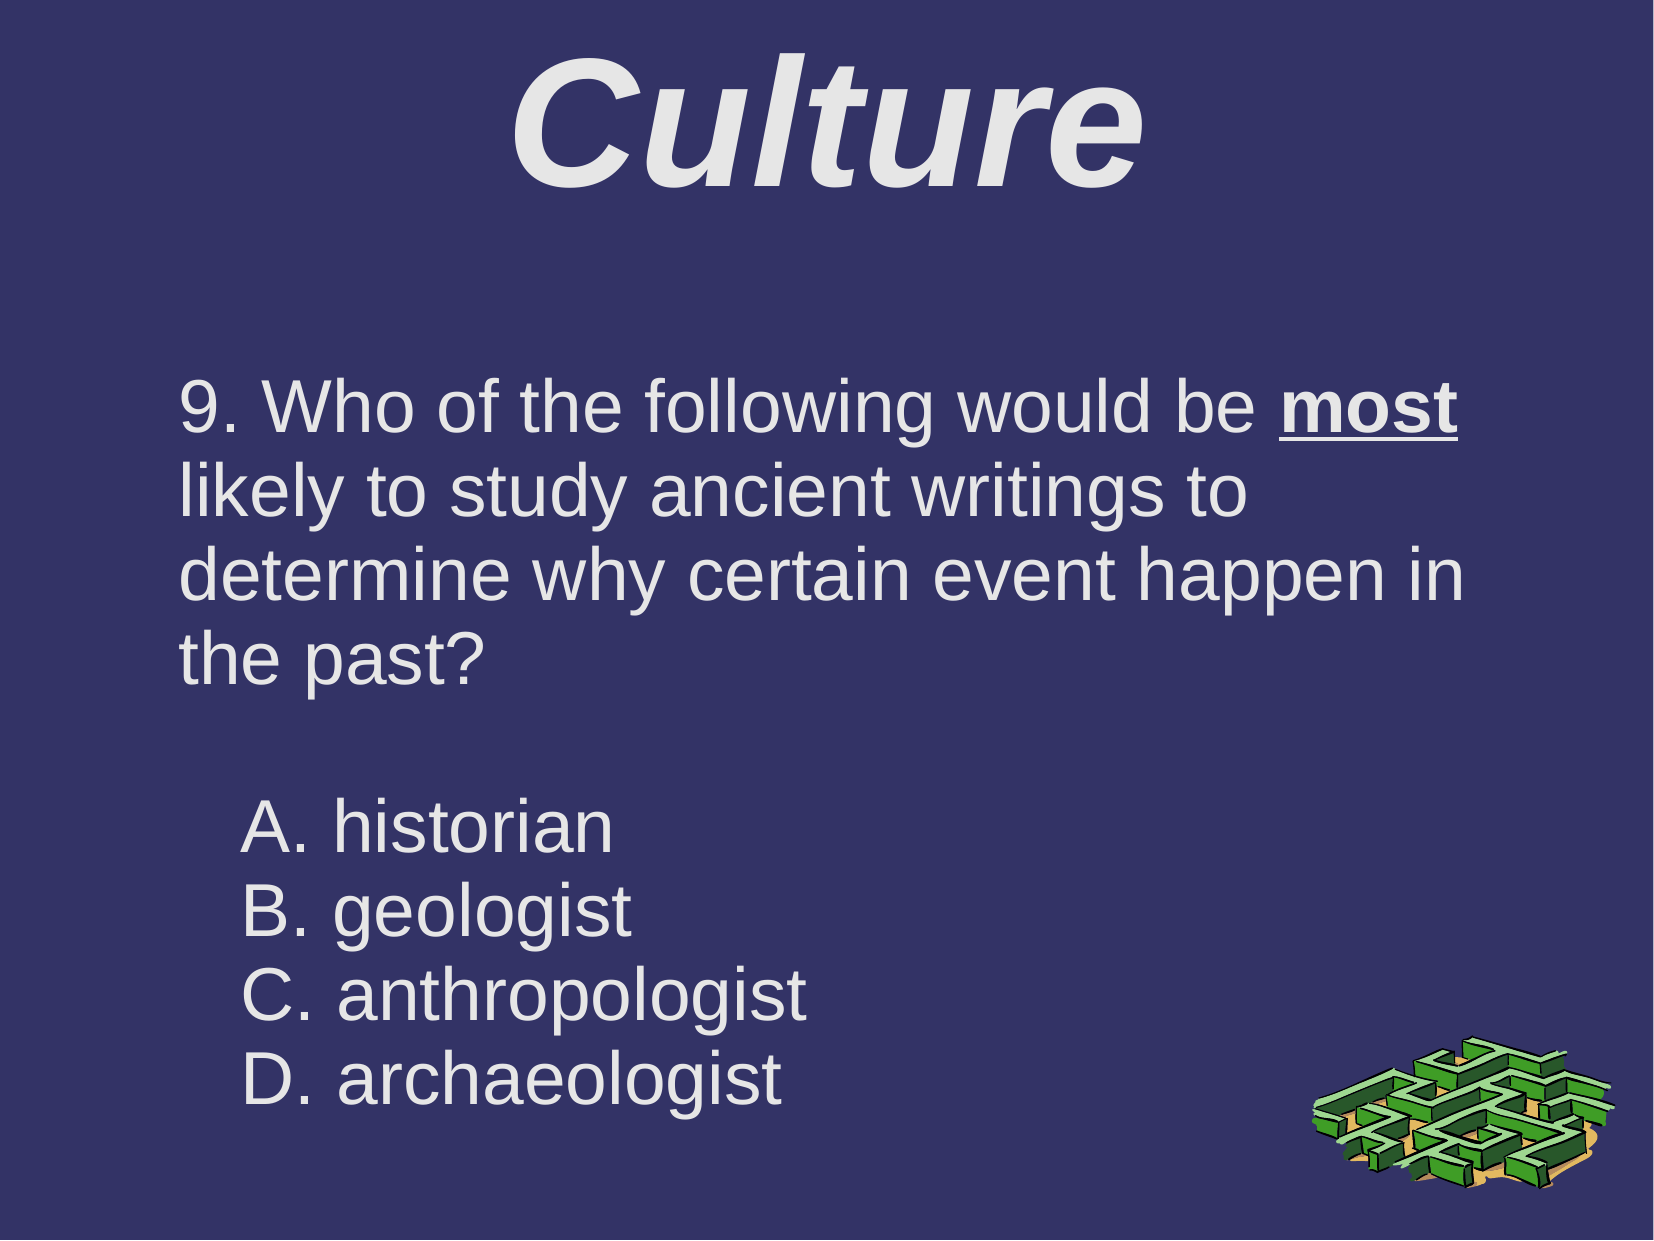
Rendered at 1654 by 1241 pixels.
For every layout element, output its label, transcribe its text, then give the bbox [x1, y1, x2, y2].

list 9. Who of the following would be most likely to study ancient writings to determine why certain event happen in the past? A. historian B. geologist C. anthropologist D. archaeologist [178, 364, 1570, 1147]
title Culture [121, 19, 1534, 227]
